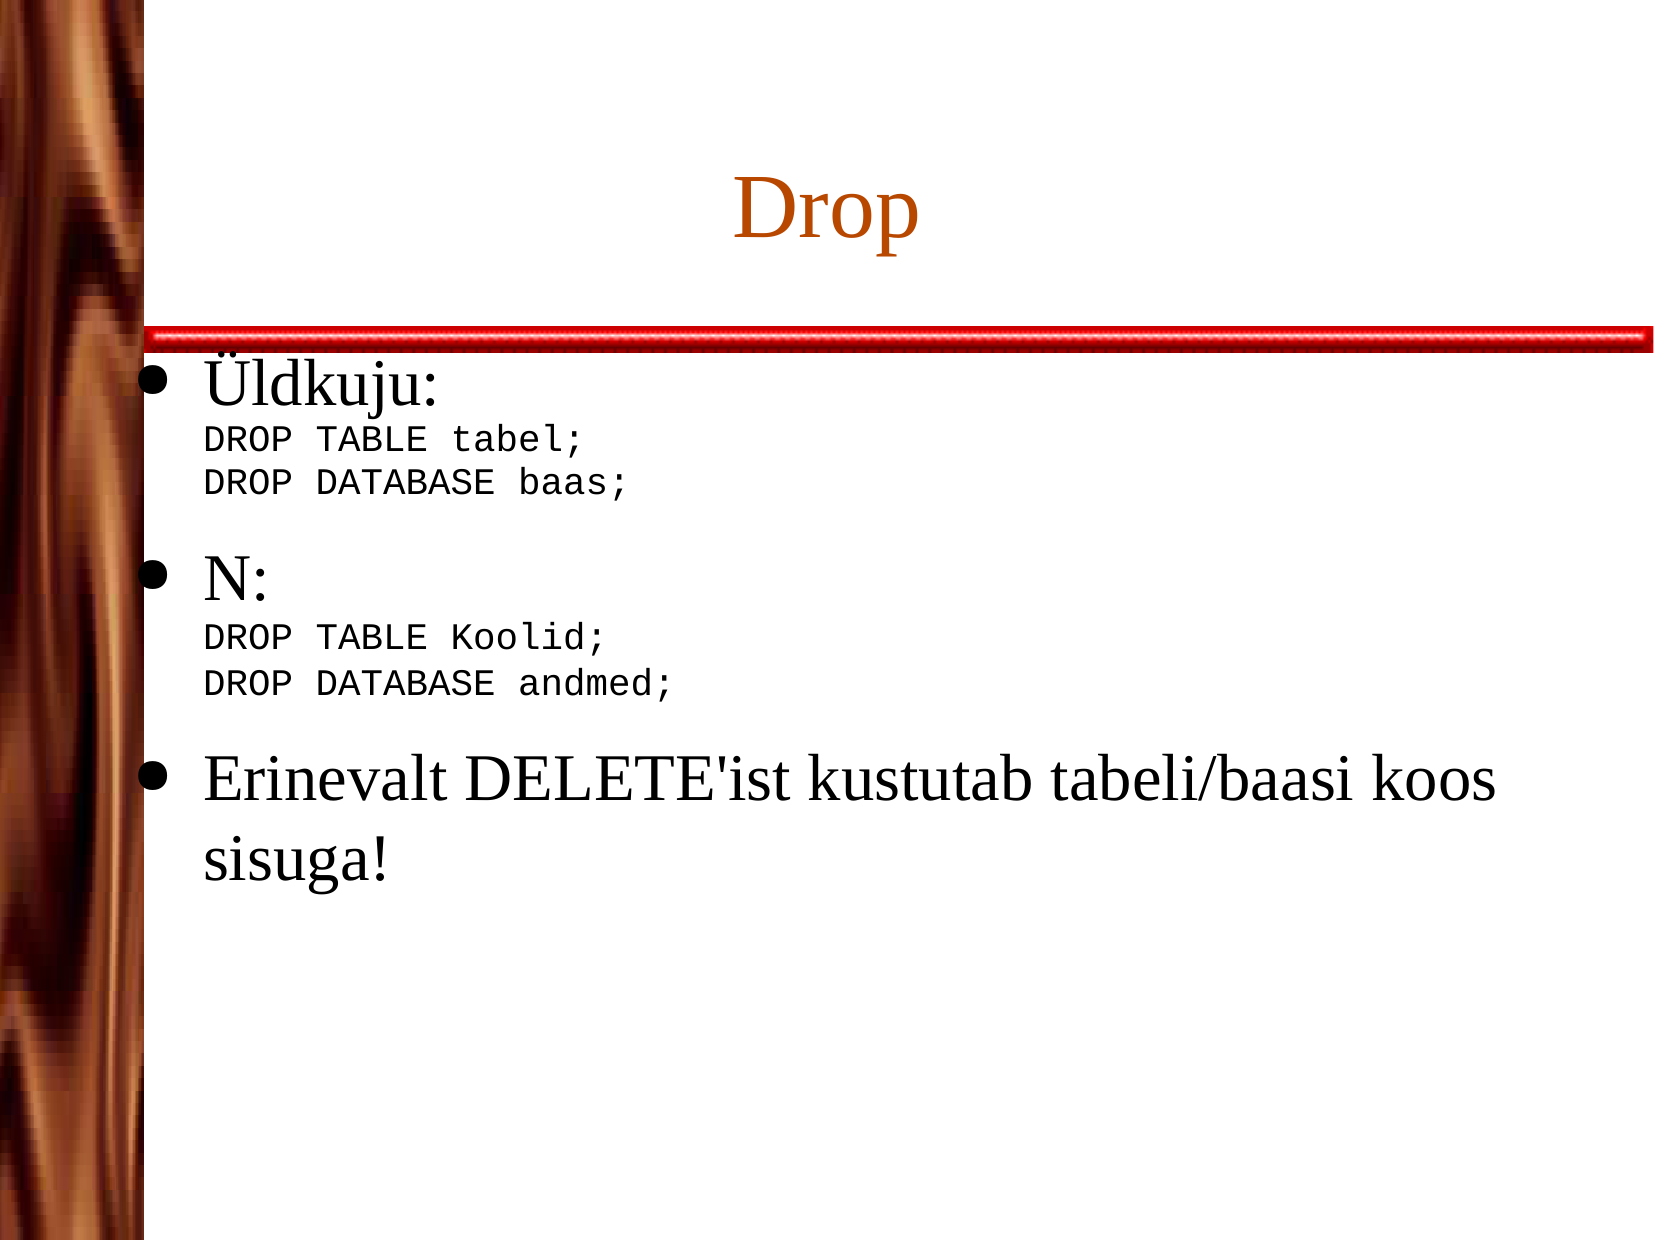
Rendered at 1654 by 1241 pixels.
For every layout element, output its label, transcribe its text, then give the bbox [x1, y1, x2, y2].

title Drop [121, 98, 1533, 314]
list Üldkuju: DROP TABLE tabel; DROP DATABASE baas; N: DROP TABLE Koolid; DROP DATABASE andmed; Erinevalt DELETE'ist kustutab tabeli/baasi koos sisuga! [121, 344, 1533, 1126]
picture [0, 0, 1654, 1240]
